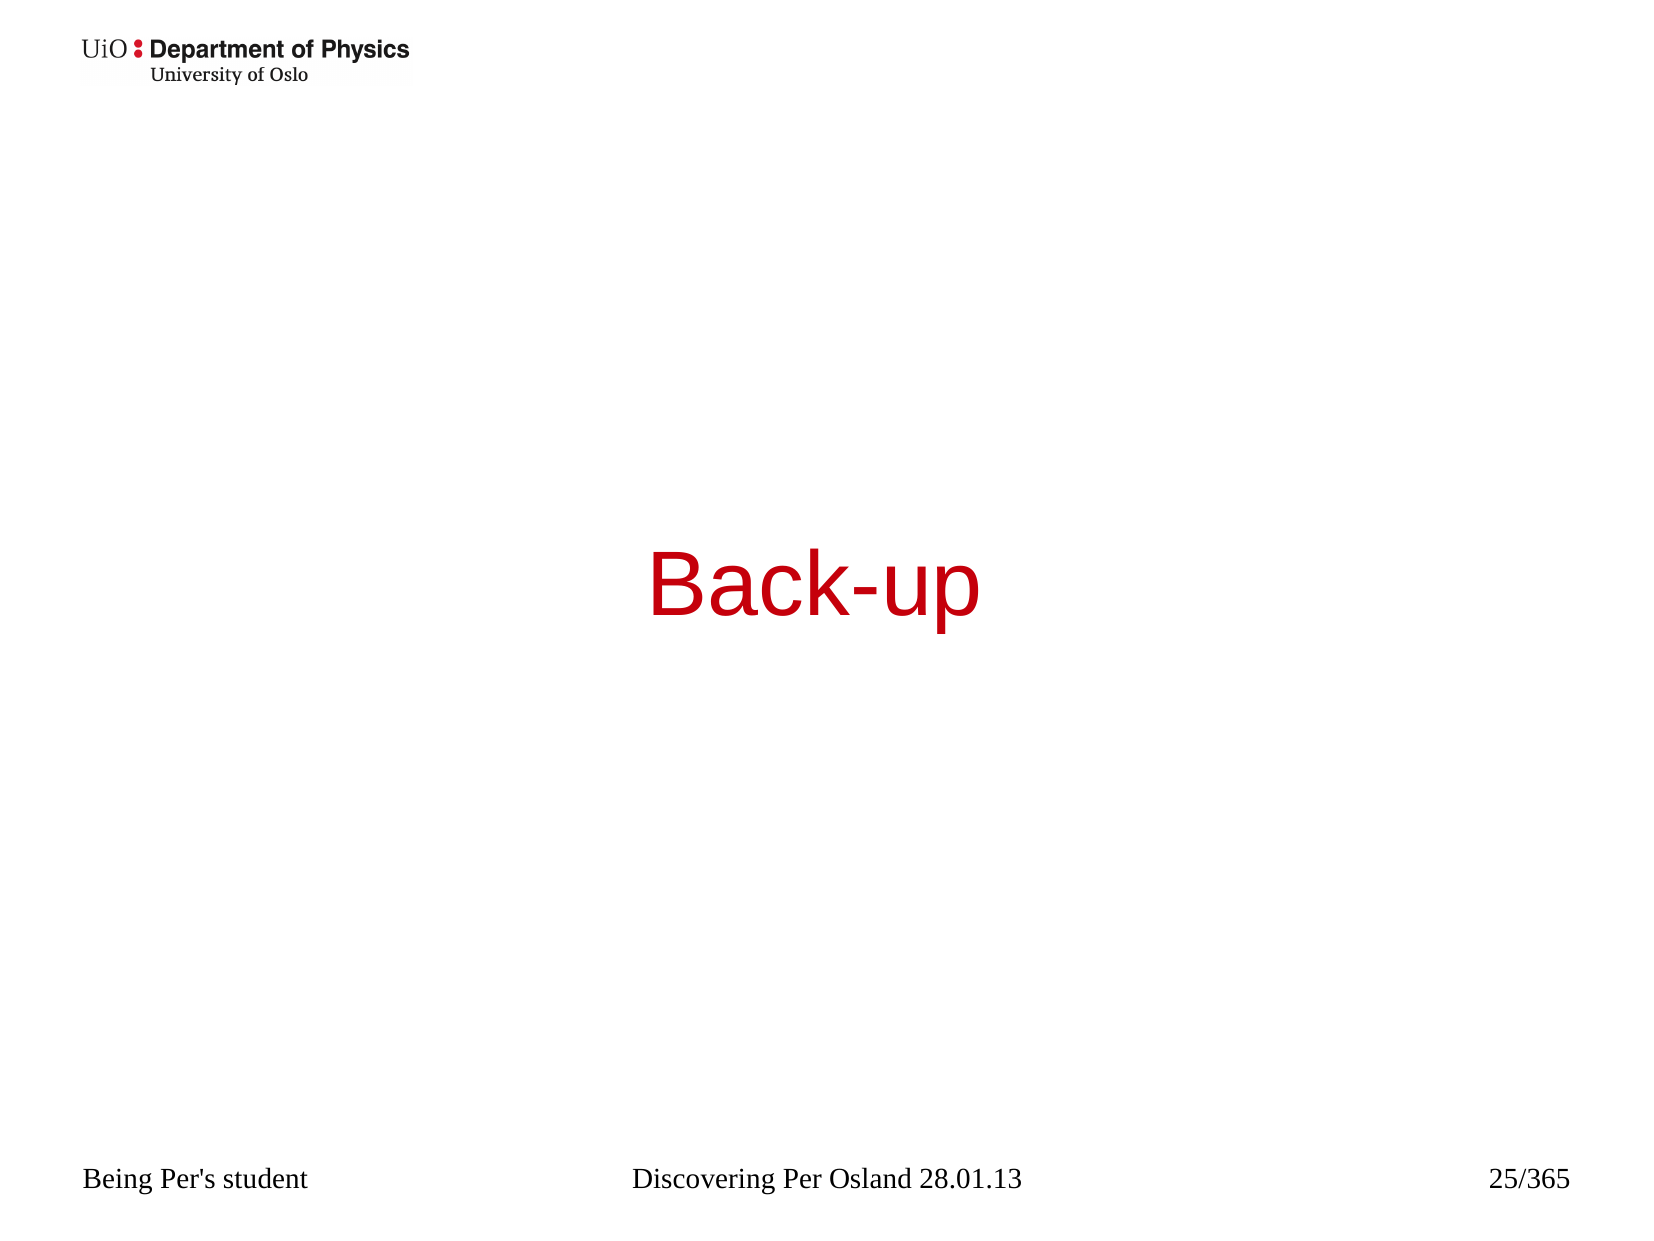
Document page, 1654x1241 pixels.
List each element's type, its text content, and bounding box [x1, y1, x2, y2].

picture [80, 37, 413, 86]
title Back-up [70, 480, 1559, 688]
